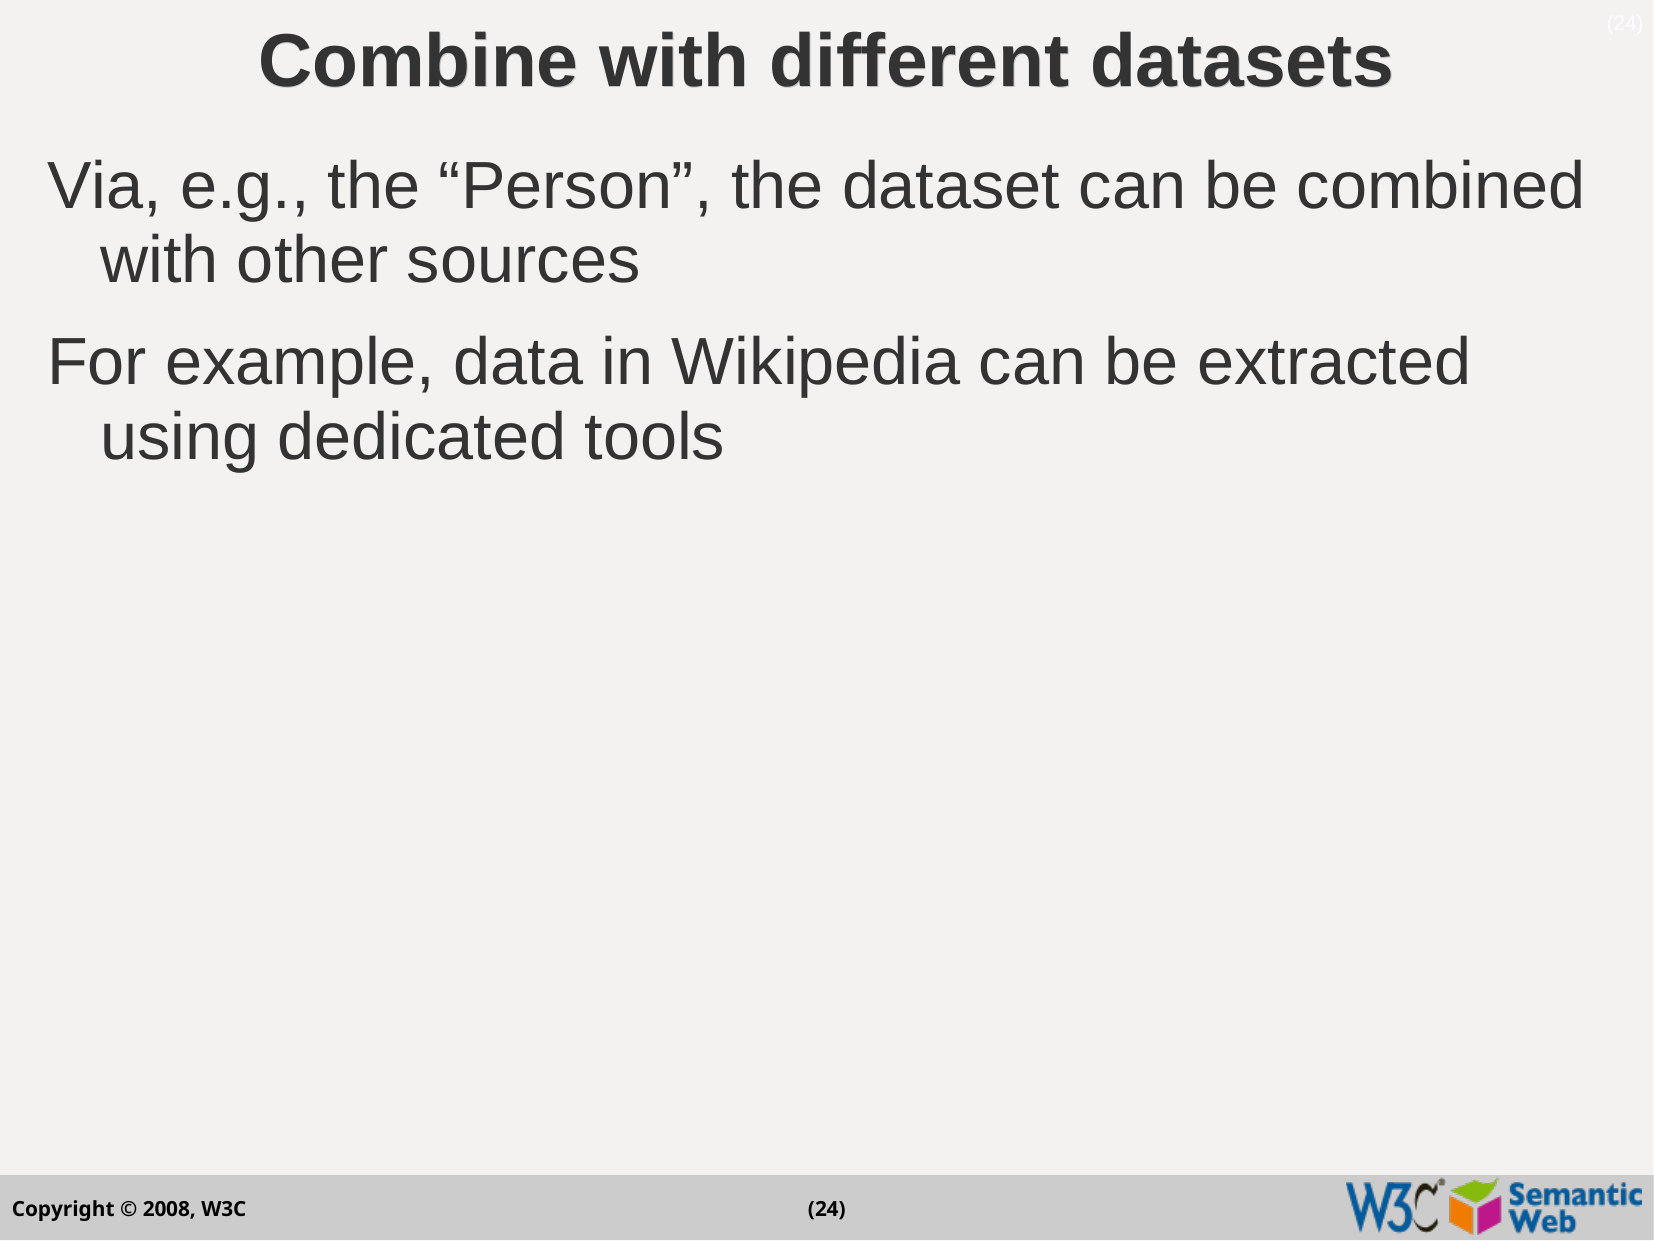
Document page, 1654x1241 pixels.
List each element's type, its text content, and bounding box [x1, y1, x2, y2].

list Via, e.g., the “Person”, the dataset can be combined with other sources For example, data in Wikipedia can be extracted using dedicated tools [29, 147, 1624, 1134]
picture [1346, 1175, 1642, 1235]
title Combine with different datasets [0, 0, 1654, 119]
